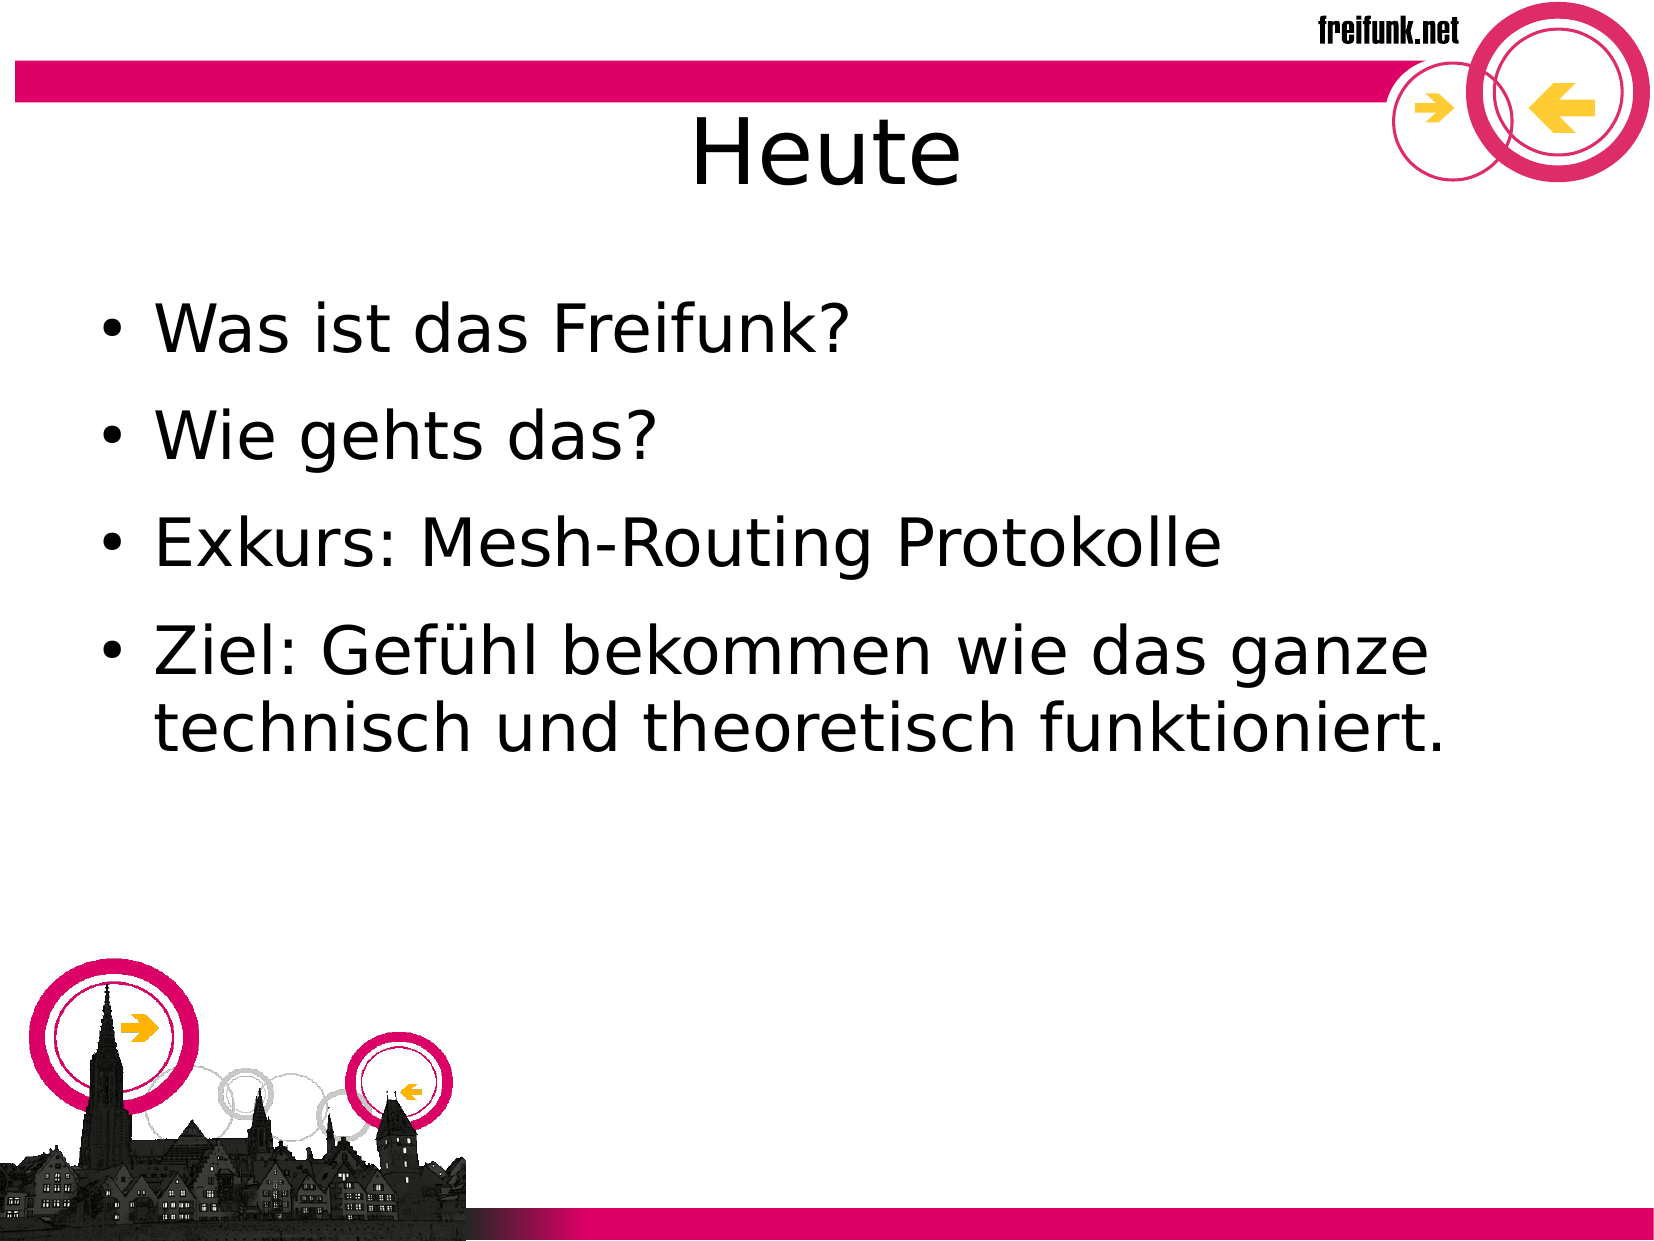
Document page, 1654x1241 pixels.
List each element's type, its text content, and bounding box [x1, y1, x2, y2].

list Was ist das Freifunk? Wie gehts das? Exkurs: Mesh-Routing Protokolle Ziel: Gefühl bekommen wie das ganze technisch und theoretisch funktioniert. [82, 290, 1571, 1010]
title Heute [82, 49, 1571, 257]
